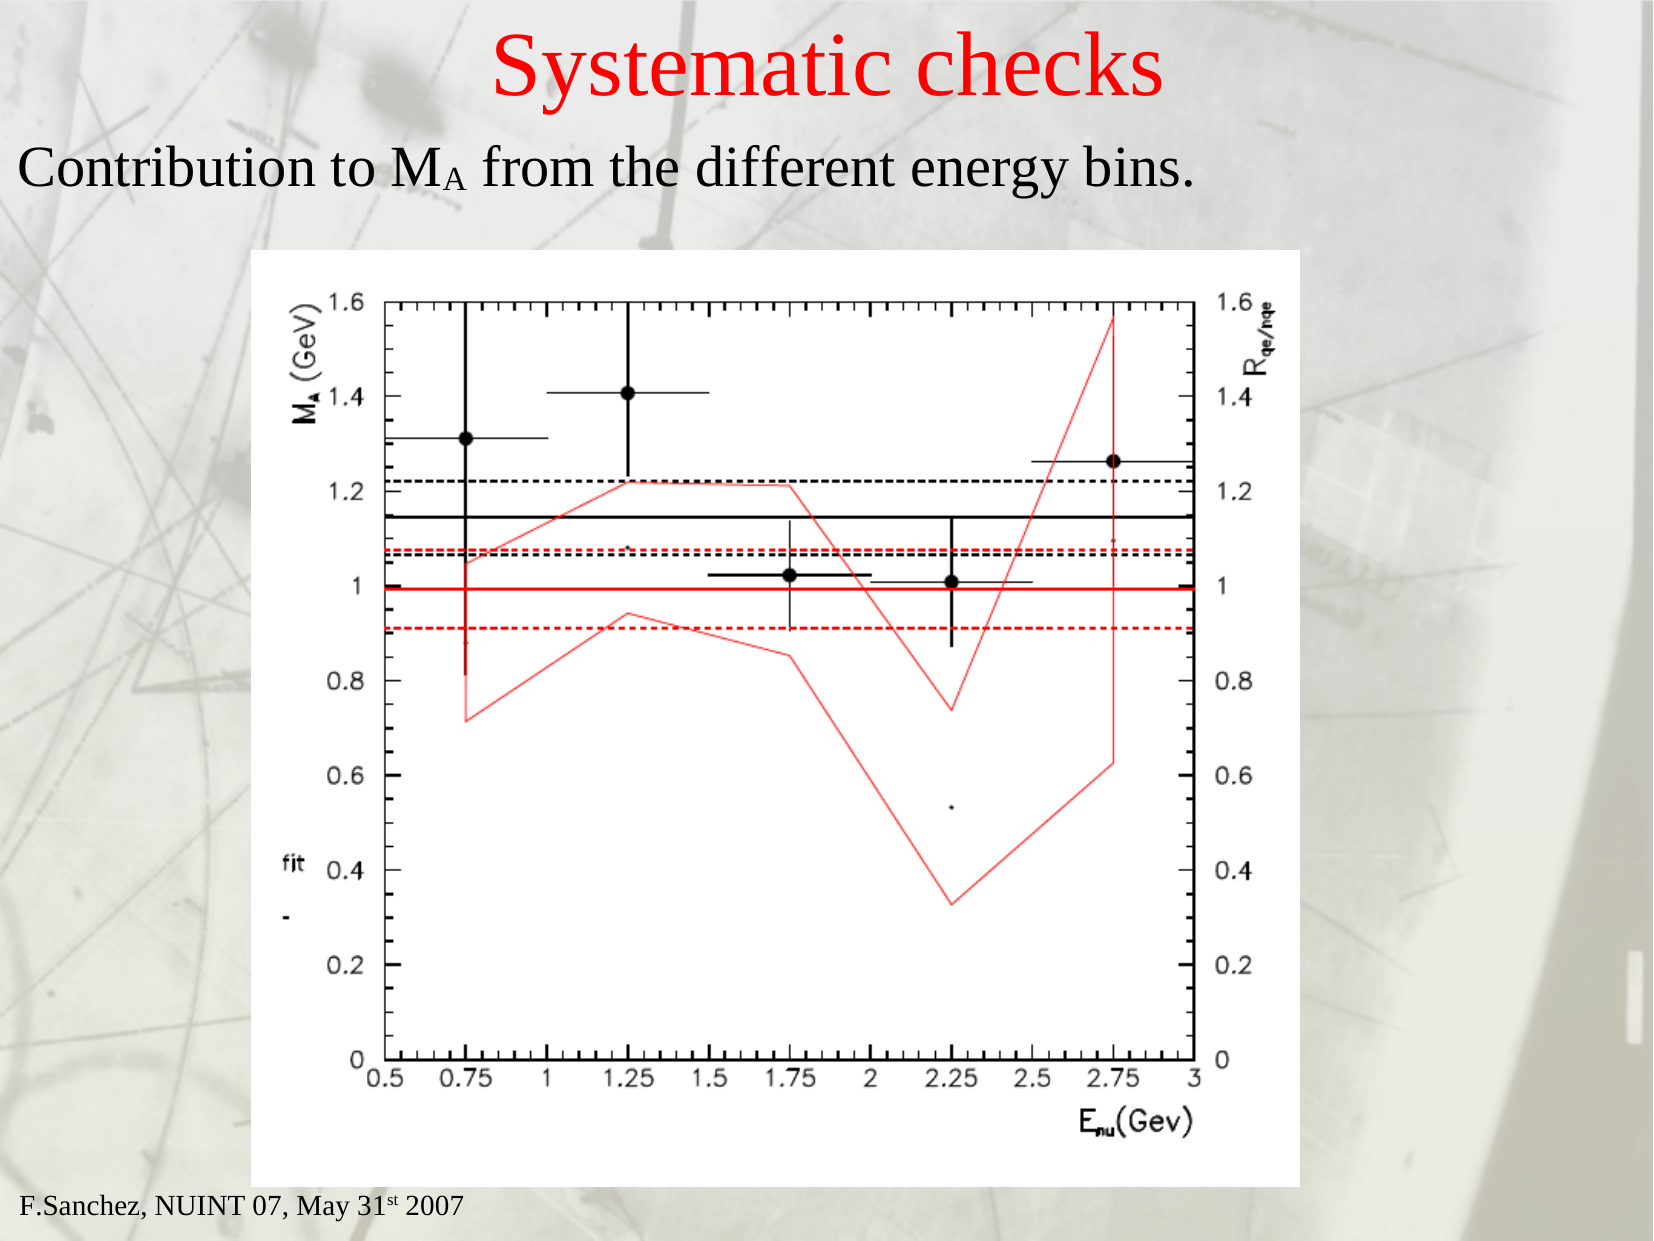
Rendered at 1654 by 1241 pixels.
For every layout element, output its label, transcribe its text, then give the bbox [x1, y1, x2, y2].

picture [0, 0, 1654, 1241]
list Contribution to MA from the different energy bins. [0, 134, 1534, 230]
title Systematic checks [84, 0, 1573, 130]
